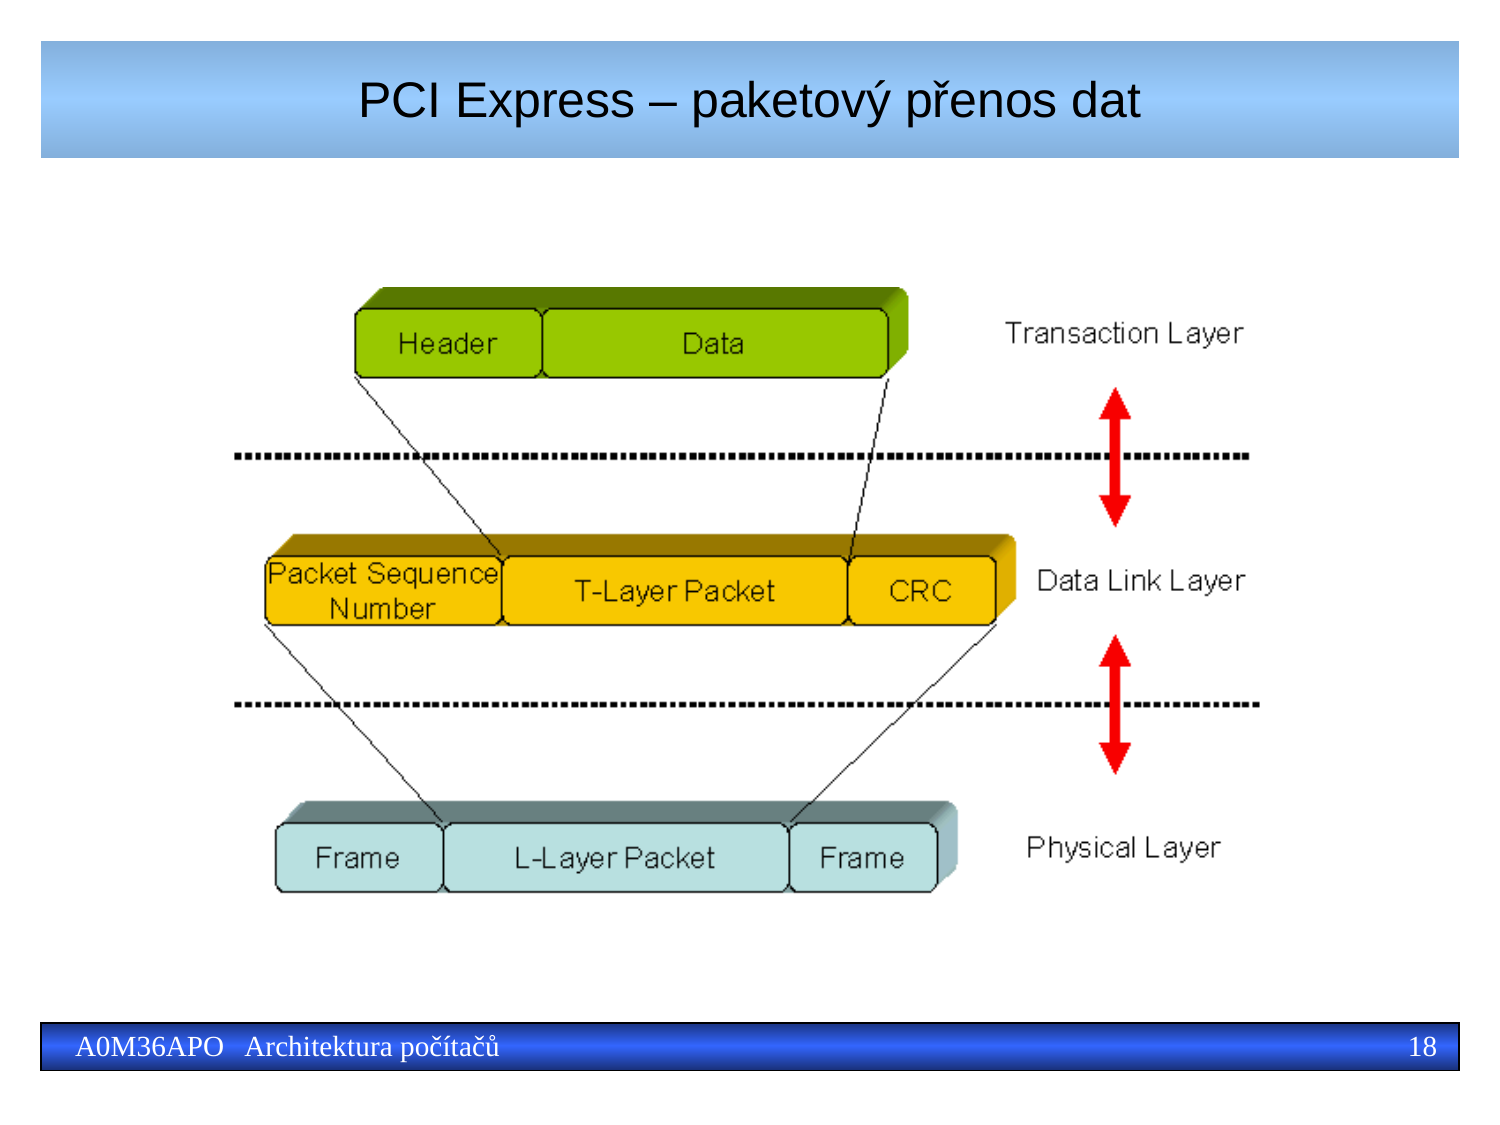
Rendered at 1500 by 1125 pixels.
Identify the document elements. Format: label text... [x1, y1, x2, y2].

picture [233, 287, 1267, 895]
title PCI Express – paketový přenos dat [41, 41, 1459, 158]
